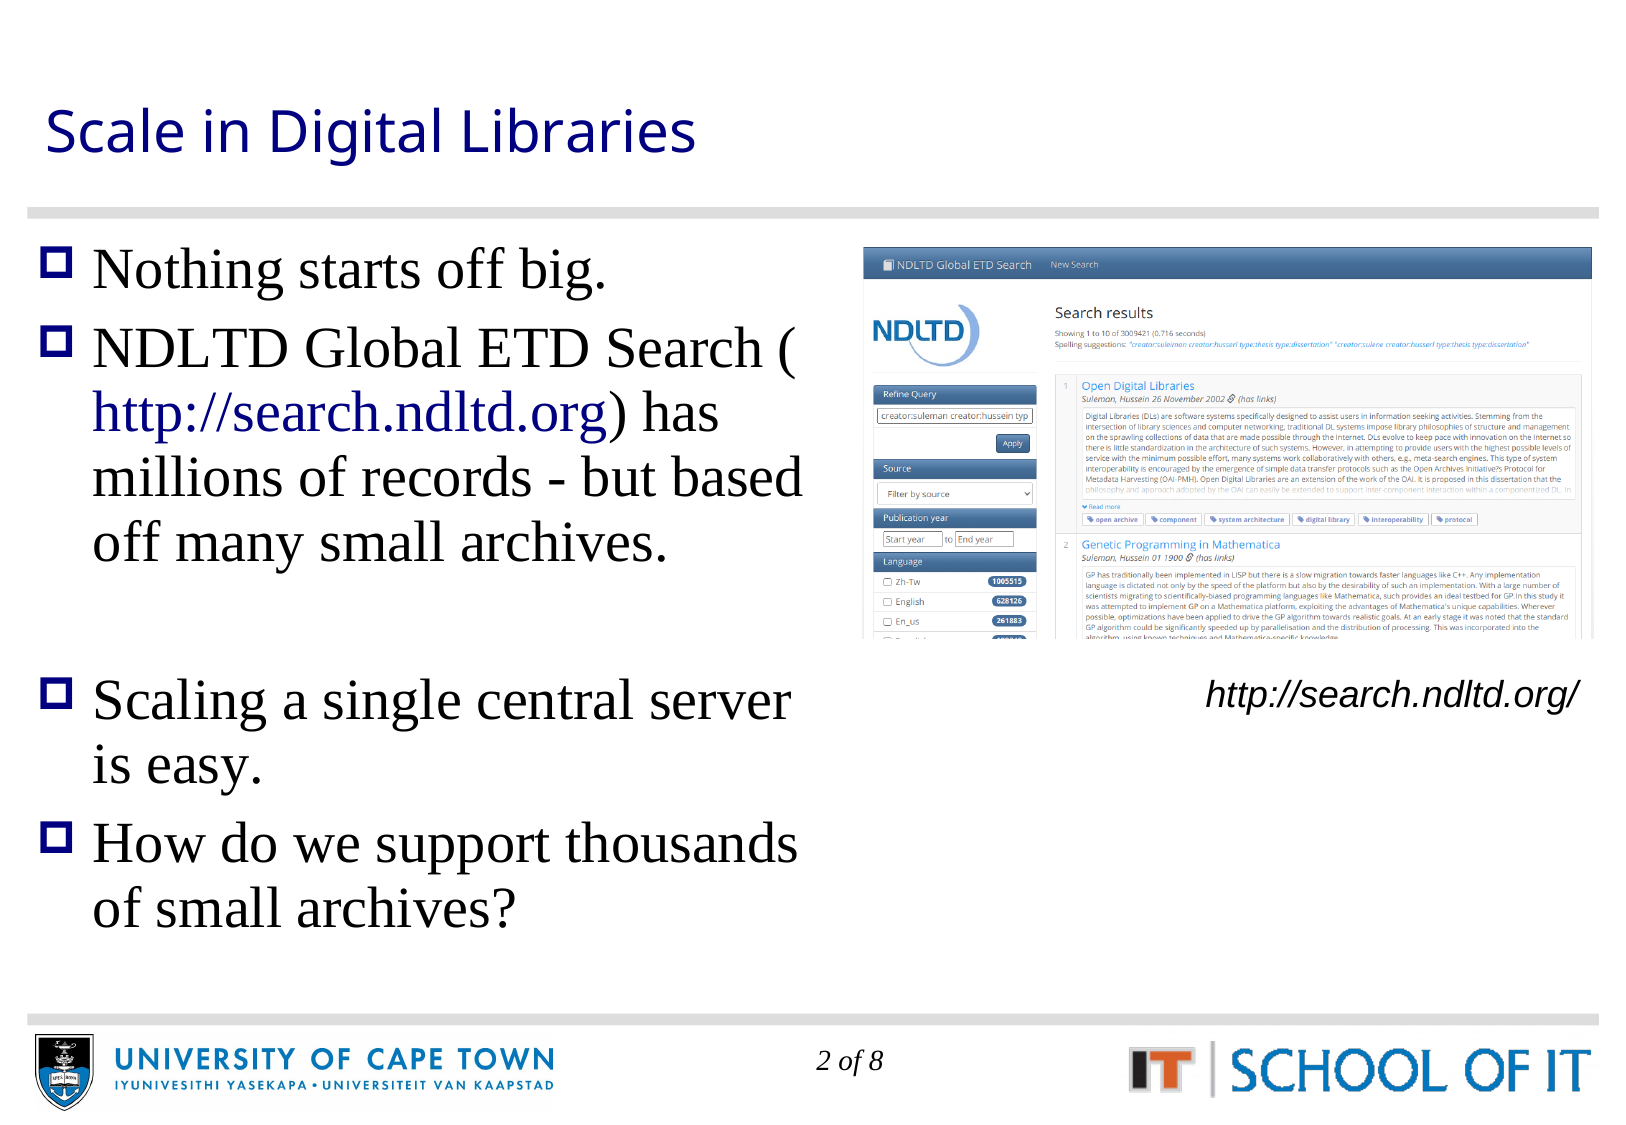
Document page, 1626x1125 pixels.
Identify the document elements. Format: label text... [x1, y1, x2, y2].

picture [35, 1034, 553, 1111]
text_box http://search.ndltd.org/ [928, 662, 1594, 723]
title Scale in Digital Libraries [45, 66, 1583, 194]
list Nothing starts off big. NDLTD Global ETD Search (http://search.ndltd.org) has millions of records - but based off many small archives. Scaling a single central server is easy. How do we support thousands of small archives? [36, 236, 817, 998]
picture [862, 245, 1594, 639]
picture [1118, 1030, 1606, 1109]
